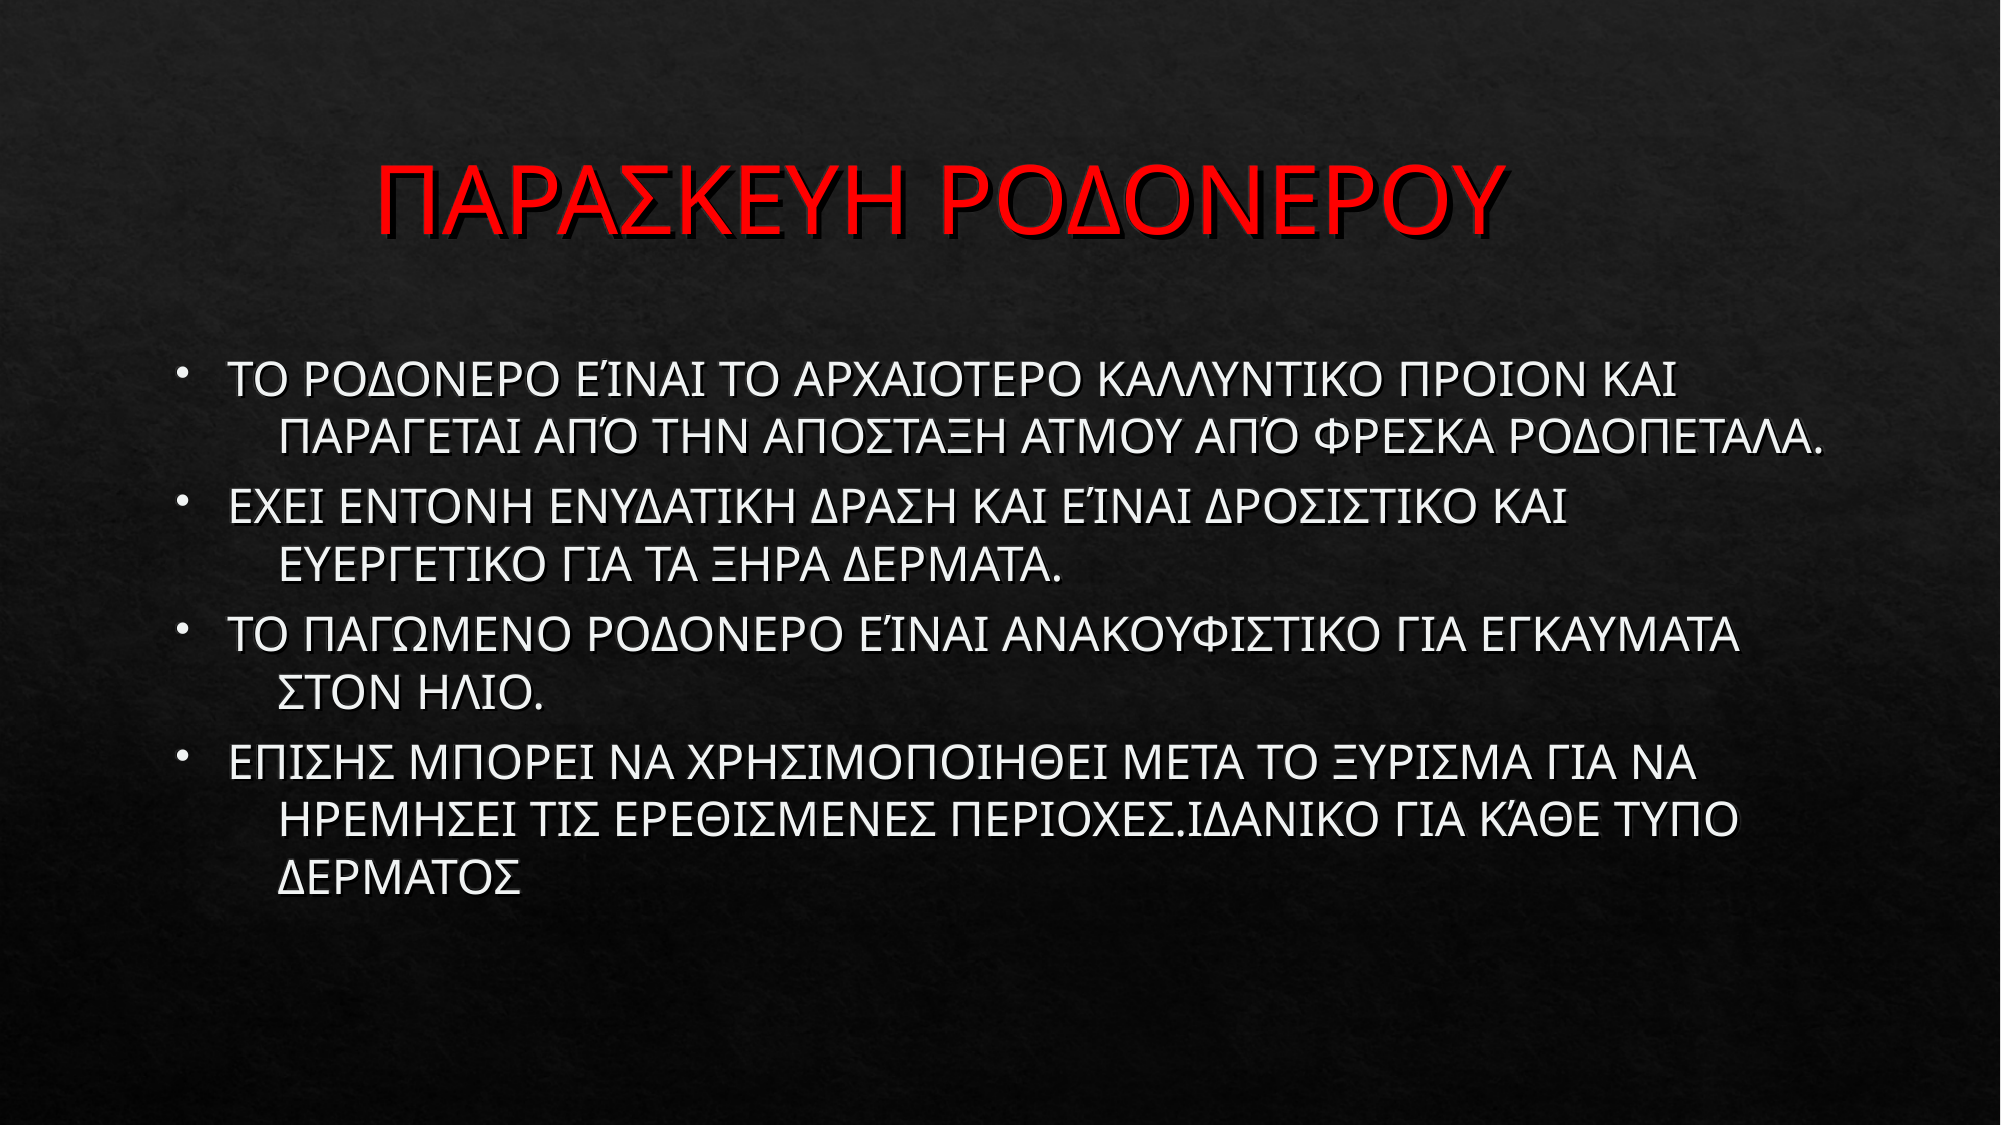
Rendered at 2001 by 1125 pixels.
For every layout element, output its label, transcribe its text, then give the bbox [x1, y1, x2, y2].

title ΠΑΡΑΣΚΕΥΗ ΡΟΔΟΝΕΡΟΥ [263, 99, 1617, 307]
list ΤΟ ΡΟΔΟΝΕΡΟ ΕΊΝΑΙ ΤΟ ΑΡΧΑΙΟΤΕΡΟ ΚΑΛΛΥΝΤΙΚΟ ΠΡΟΙΟΝ ΚΑΙ ΠΑΡΑΓΕΤΑΙ ΑΠΌ ΤΗΝ ΑΠΟΣΤΑΞΗ ΑΤΜΟΥ ΑΠΌ ΦΡΕΣΚΑ ΡΟΔΟΠΕΤΑΛΑ. ΕΧΕΙ ΕΝΤΟΝΗ ΕΝΥΔΑΤΙΚΗ ΔΡΑΣΗ ΚΑΙ ΕΊΝΑΙ ΔΡΟΣΙΣΤΙΚΟ ΚΑΙ ΕΥΕΡΓΕΤΙΚΟ ΓΙΑ ΤΑ ΞΗΡΑ ΔΕΡΜΑΤΑ. ΤΟ ΠΑΓΩΜΕΝΟ ΡΟΔΟΝΕΡΟ ΕΊΝΑΙ ΑΝΑΚΟΥΦΙΣΤΙΚΟ ΓΙΑ ΕΓΚΑΥΜΑΤΑ ΣΤΟΝ ΗΛΙΟ. ΕΠΙΣΗΣ ΜΠΟΡΕΙ ΝΑ ΧΡΗΣΙΜΟΠΟΙΗΘΕΙ ΜΕΤΑ ΤΟ ΞΥΡΙΣΜΑ ΓΙΑ ΝΑ ΗΡΕΜΗΣΕΙ ΤΙΣ ΕΡΕΘΙΣΜΕΝΕΣ ΠΕΡΙΟΧΕΣ.ΙΔΑΝΙΚΟ ΓΙΑ ΚΆΘΕ ΤΥΠΟ ΔΕΡΜΑΤΟΣ [149, 340, 1849, 951]
